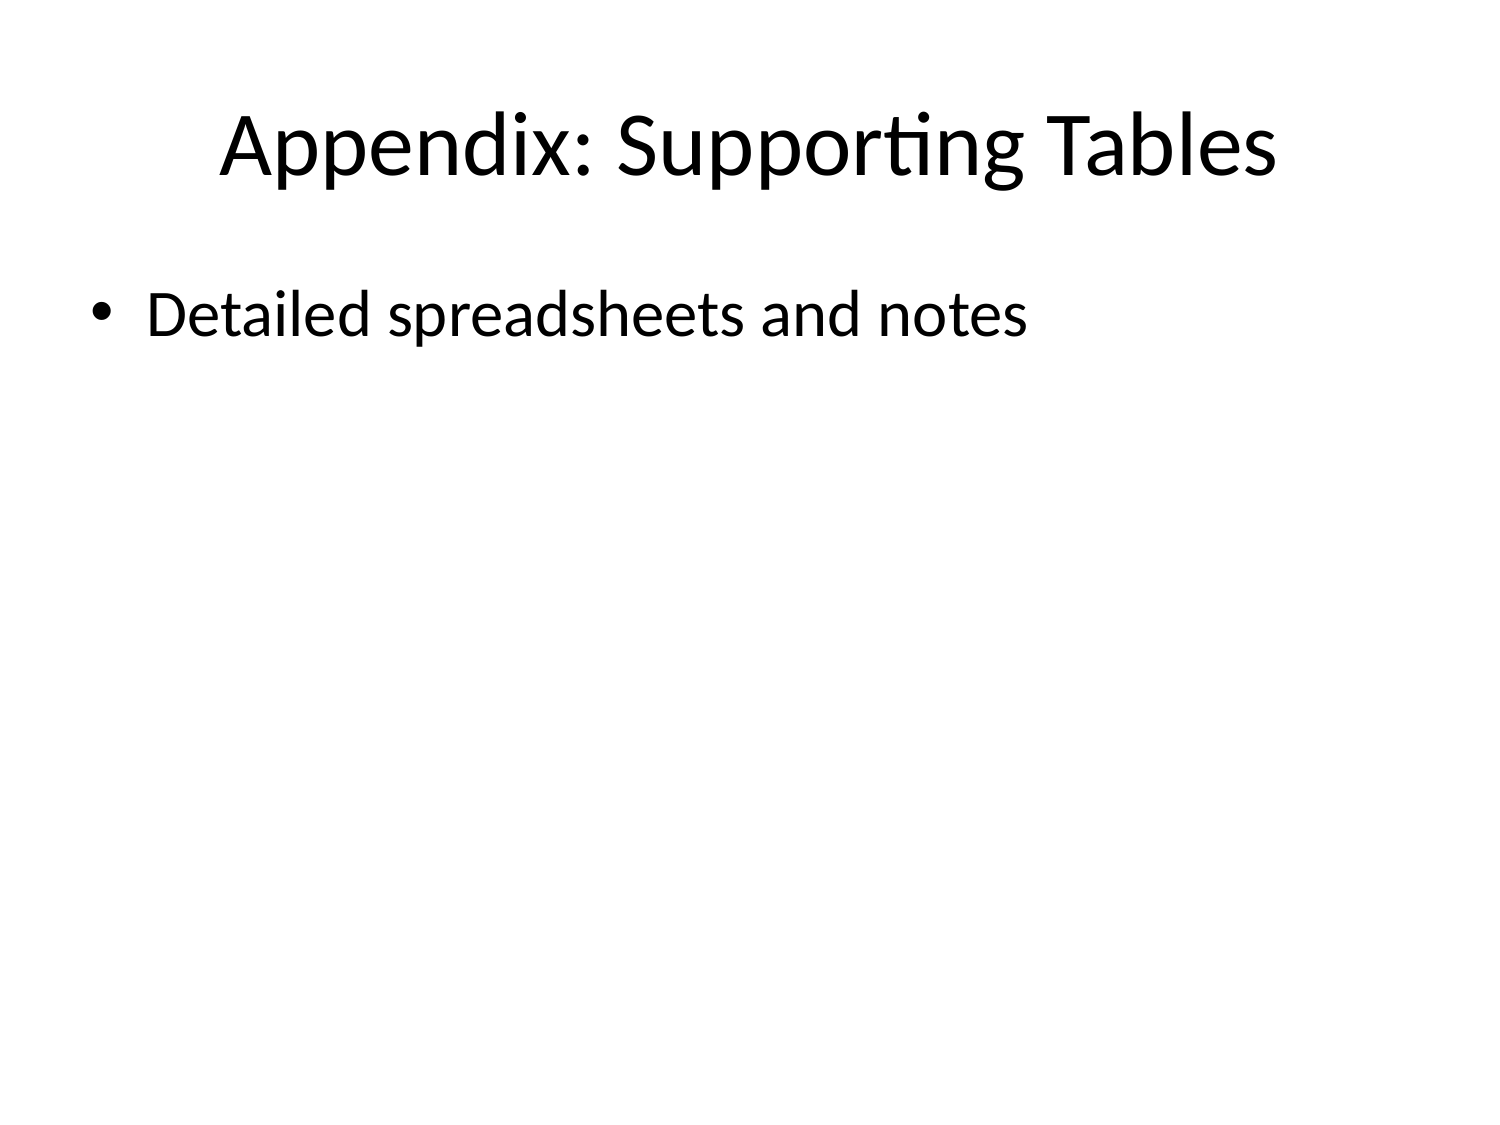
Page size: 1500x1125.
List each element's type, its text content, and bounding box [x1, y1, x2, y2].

list Detailed spreadsheets and notes [75, 262, 1425, 1005]
title Appendix: Supporting Tables [75, 45, 1425, 233]
